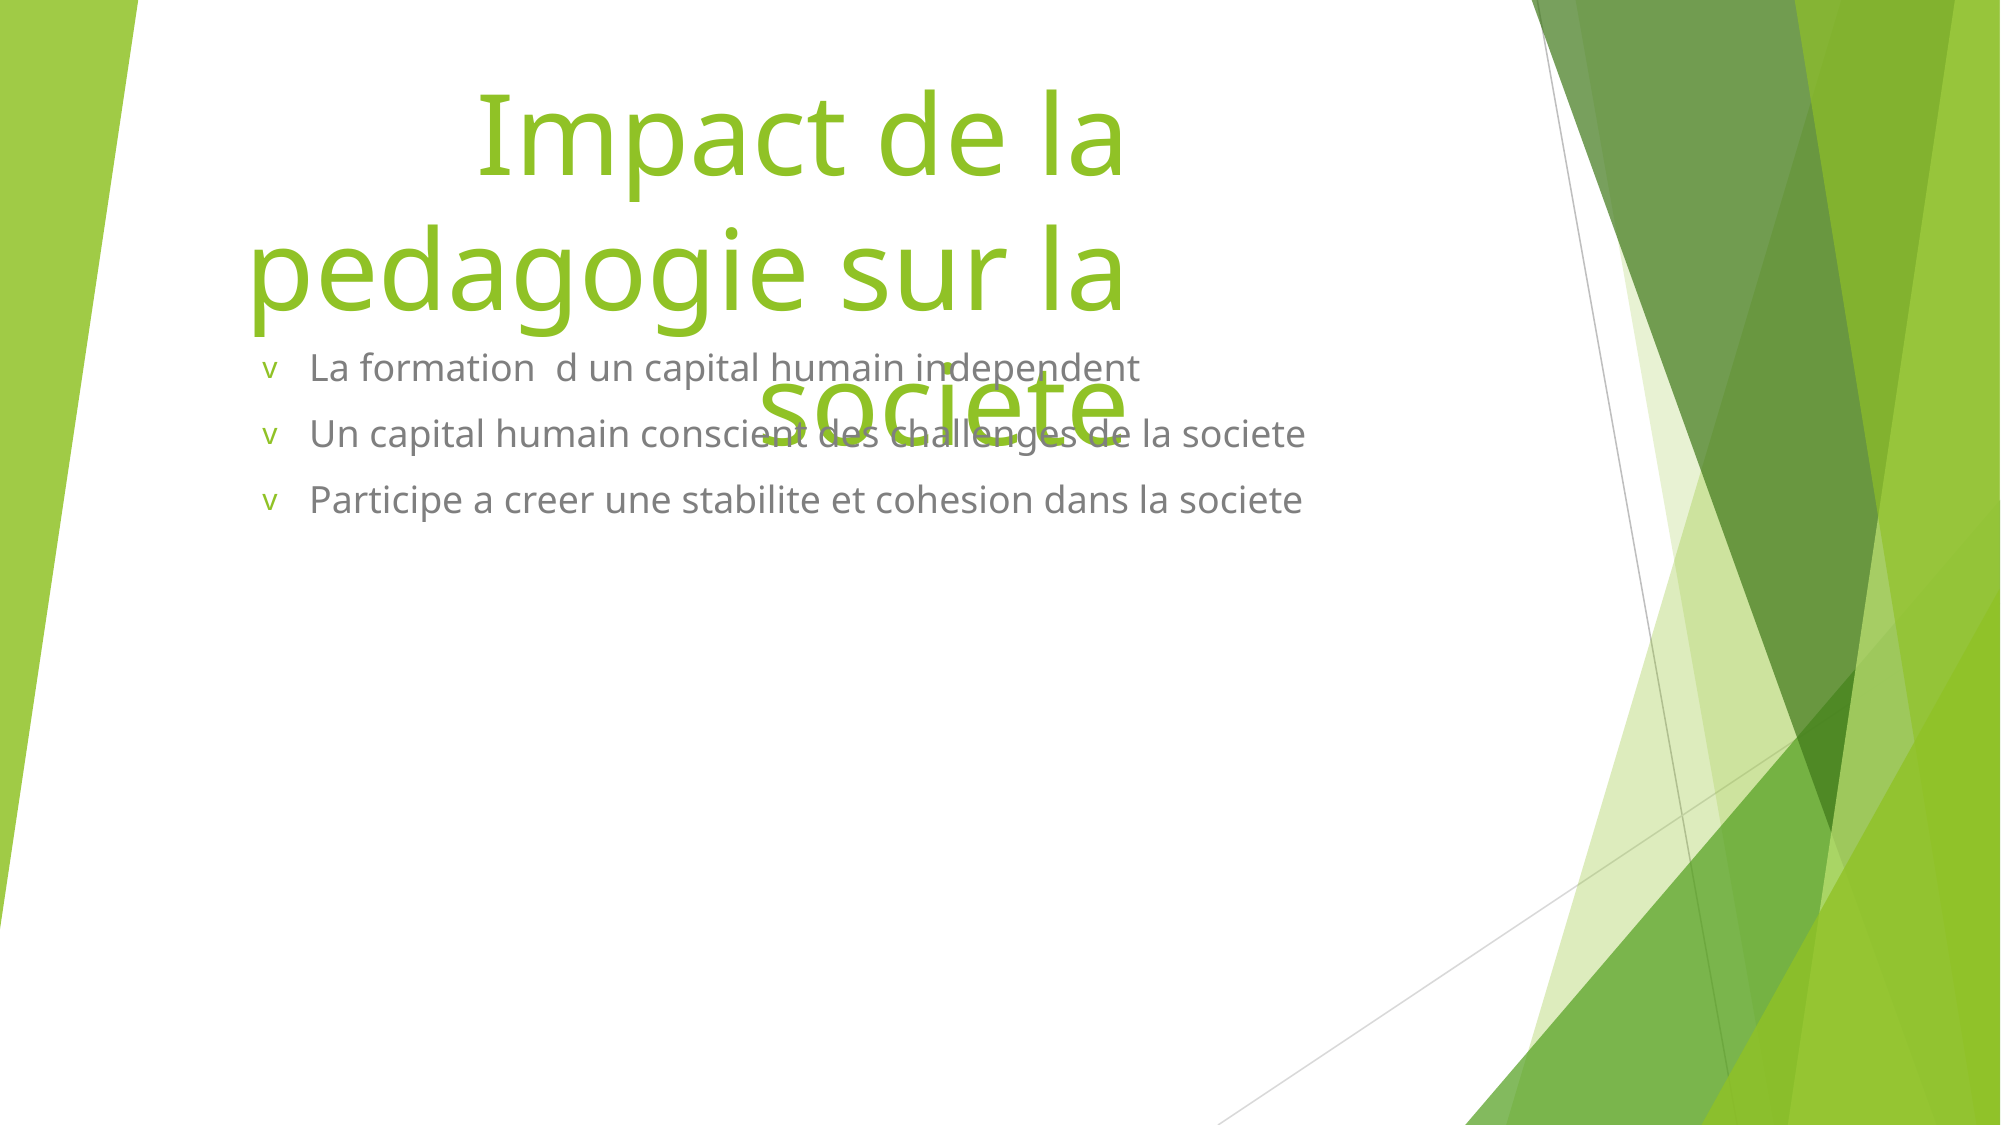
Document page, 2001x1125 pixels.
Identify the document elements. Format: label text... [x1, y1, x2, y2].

title Impact de la pedagogie sur la societe [230, 55, 1454, 337]
subtitle La formation d un capital humain independent Un capital humain conscient des challenges de la societe Participe a creer une stabilite et cohesion dans la societe [247, 336, 1522, 619]
